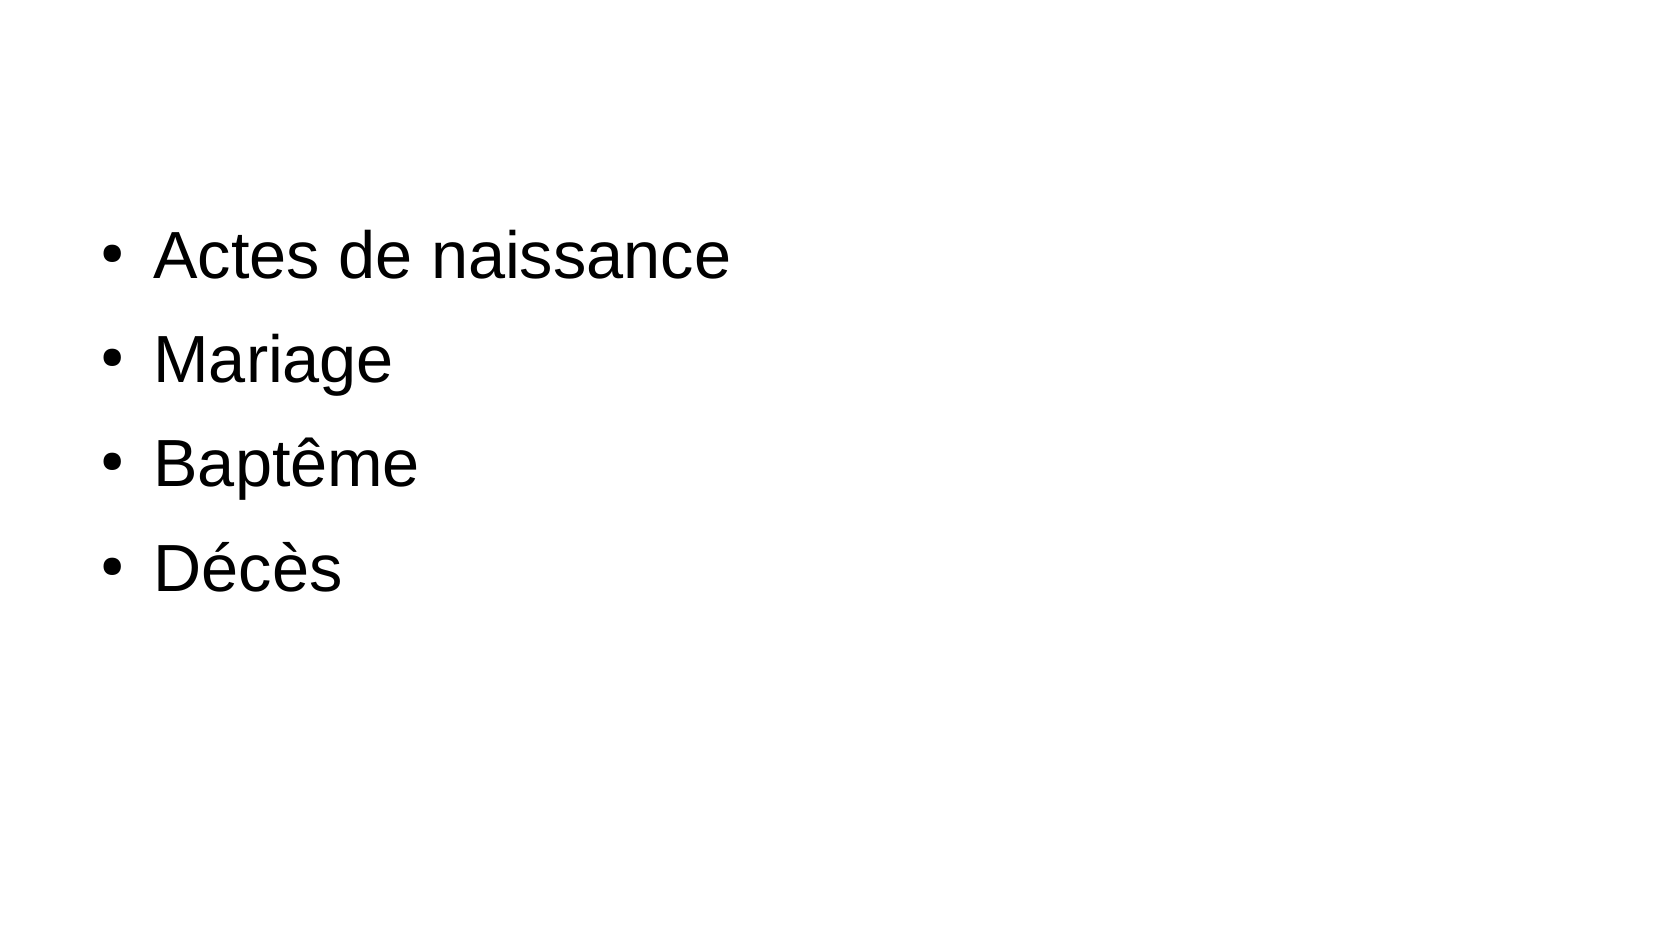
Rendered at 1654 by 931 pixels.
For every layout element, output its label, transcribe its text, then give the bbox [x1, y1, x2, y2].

list Actes de naissance Mariage Baptême Décès [82, 217, 1571, 758]
